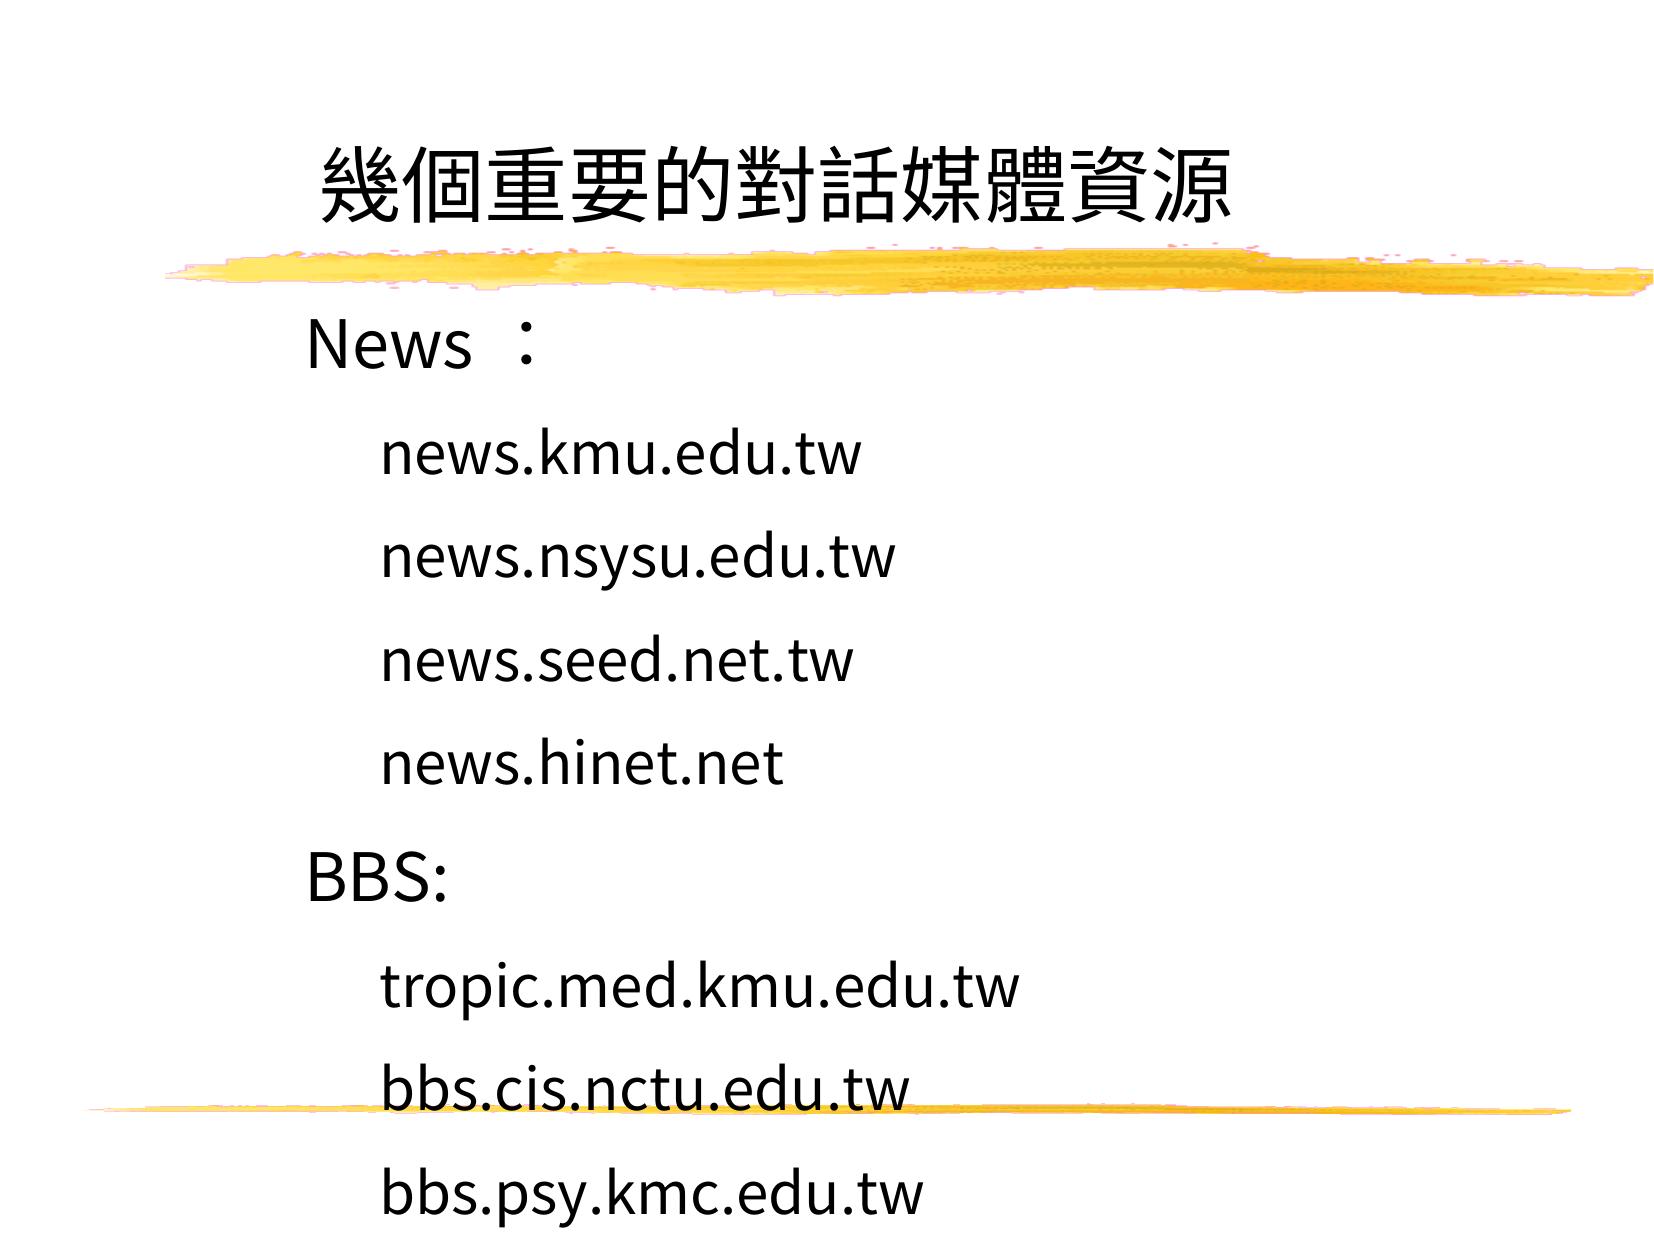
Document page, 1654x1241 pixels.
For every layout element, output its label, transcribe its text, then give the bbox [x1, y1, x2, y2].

picture [82, 1102, 1571, 1117]
picture [165, 237, 1654, 308]
title 幾個重要的對話媒體資源 [73, 41, 1479, 249]
picture [764, 1102, 779, 1106]
picture [682, 1102, 694, 1106]
picture [390, 1102, 404, 1106]
list News： news.kmu.edu.tw news.nsysu.edu.tw news.seed.net.tw news.hinet.net BBS: tropic.med.kmu.edu.tw bbs.cis.nctu.edu.tw bbs.psy.kmc.edu.tw [289, 275, 1378, 1089]
picture [801, 1102, 813, 1106]
picture [426, 1102, 440, 1106]
